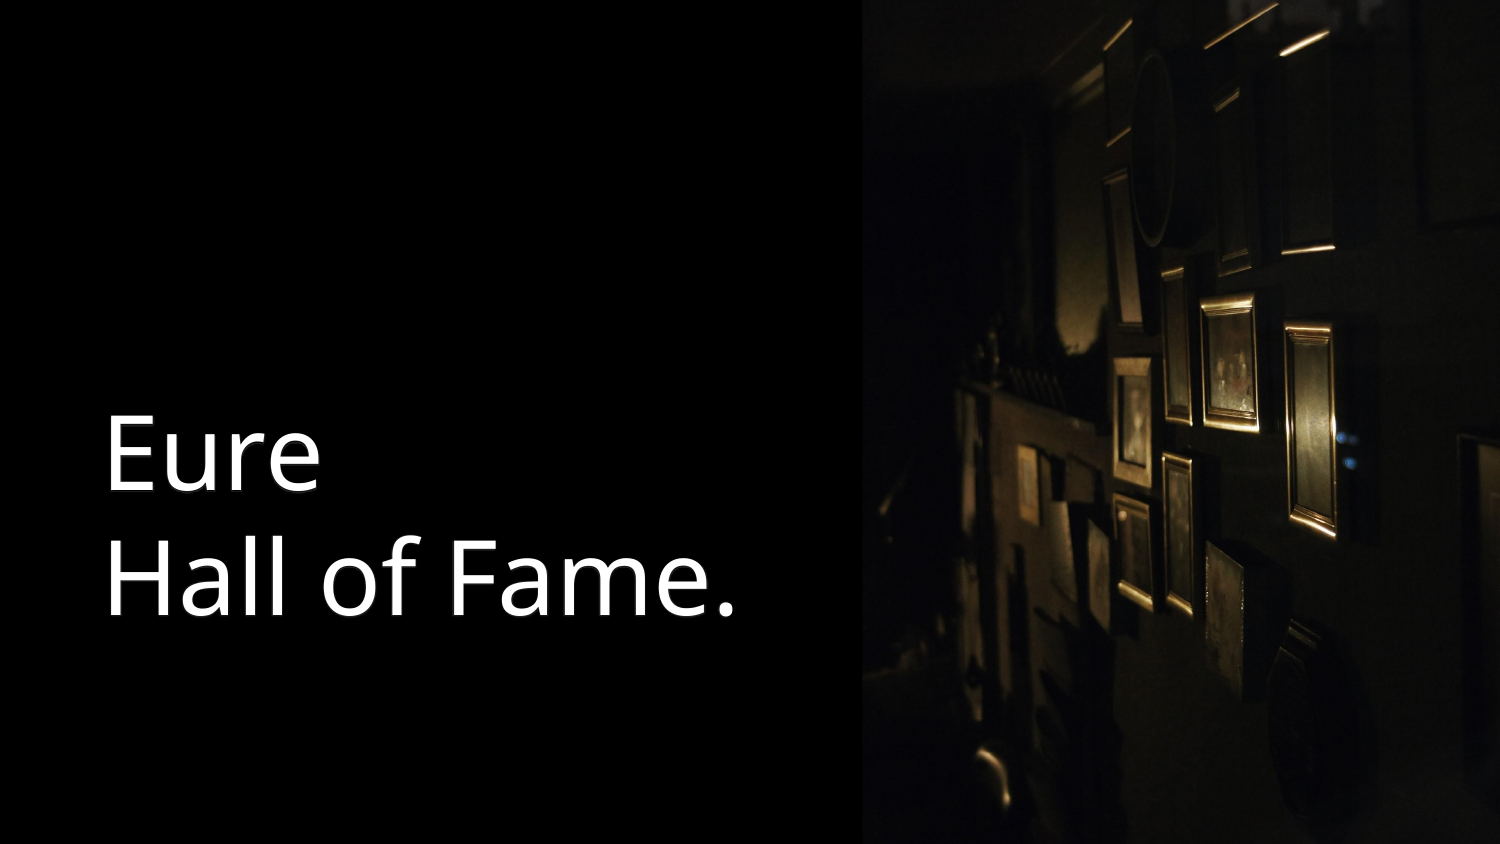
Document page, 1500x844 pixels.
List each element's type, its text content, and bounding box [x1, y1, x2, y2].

text_box Eure Hall of Fame. [86, 370, 838, 651]
picture [862, 0, 1500, 844]
